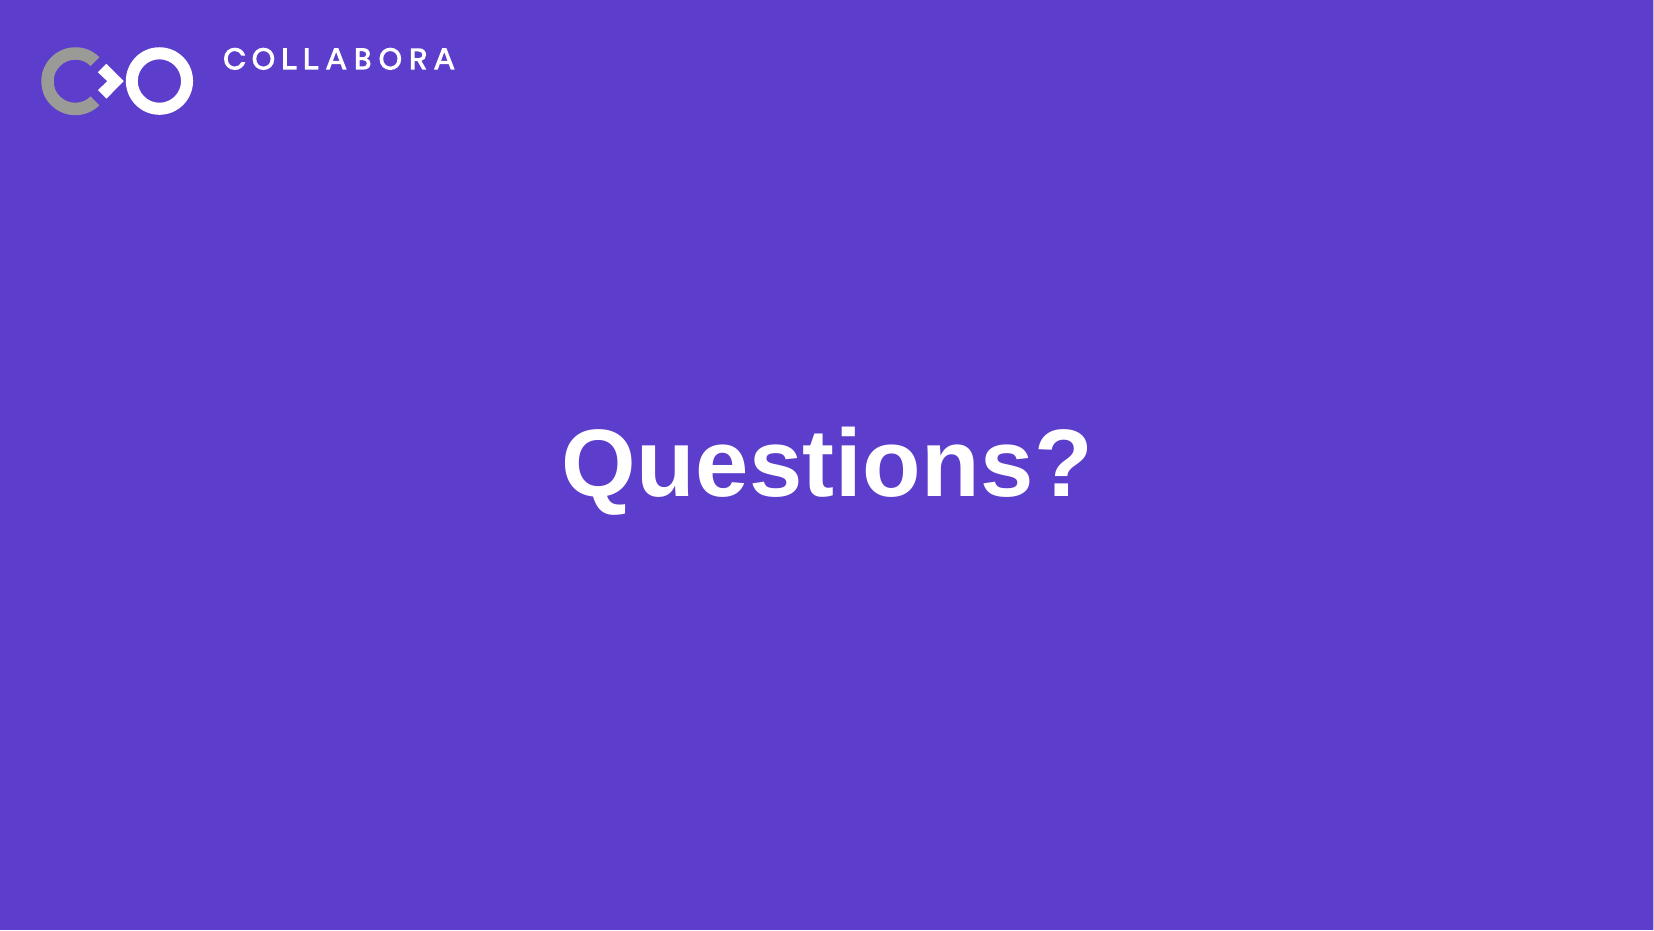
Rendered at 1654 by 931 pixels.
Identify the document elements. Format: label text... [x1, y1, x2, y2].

title Questions? [41, 433, 1614, 517]
